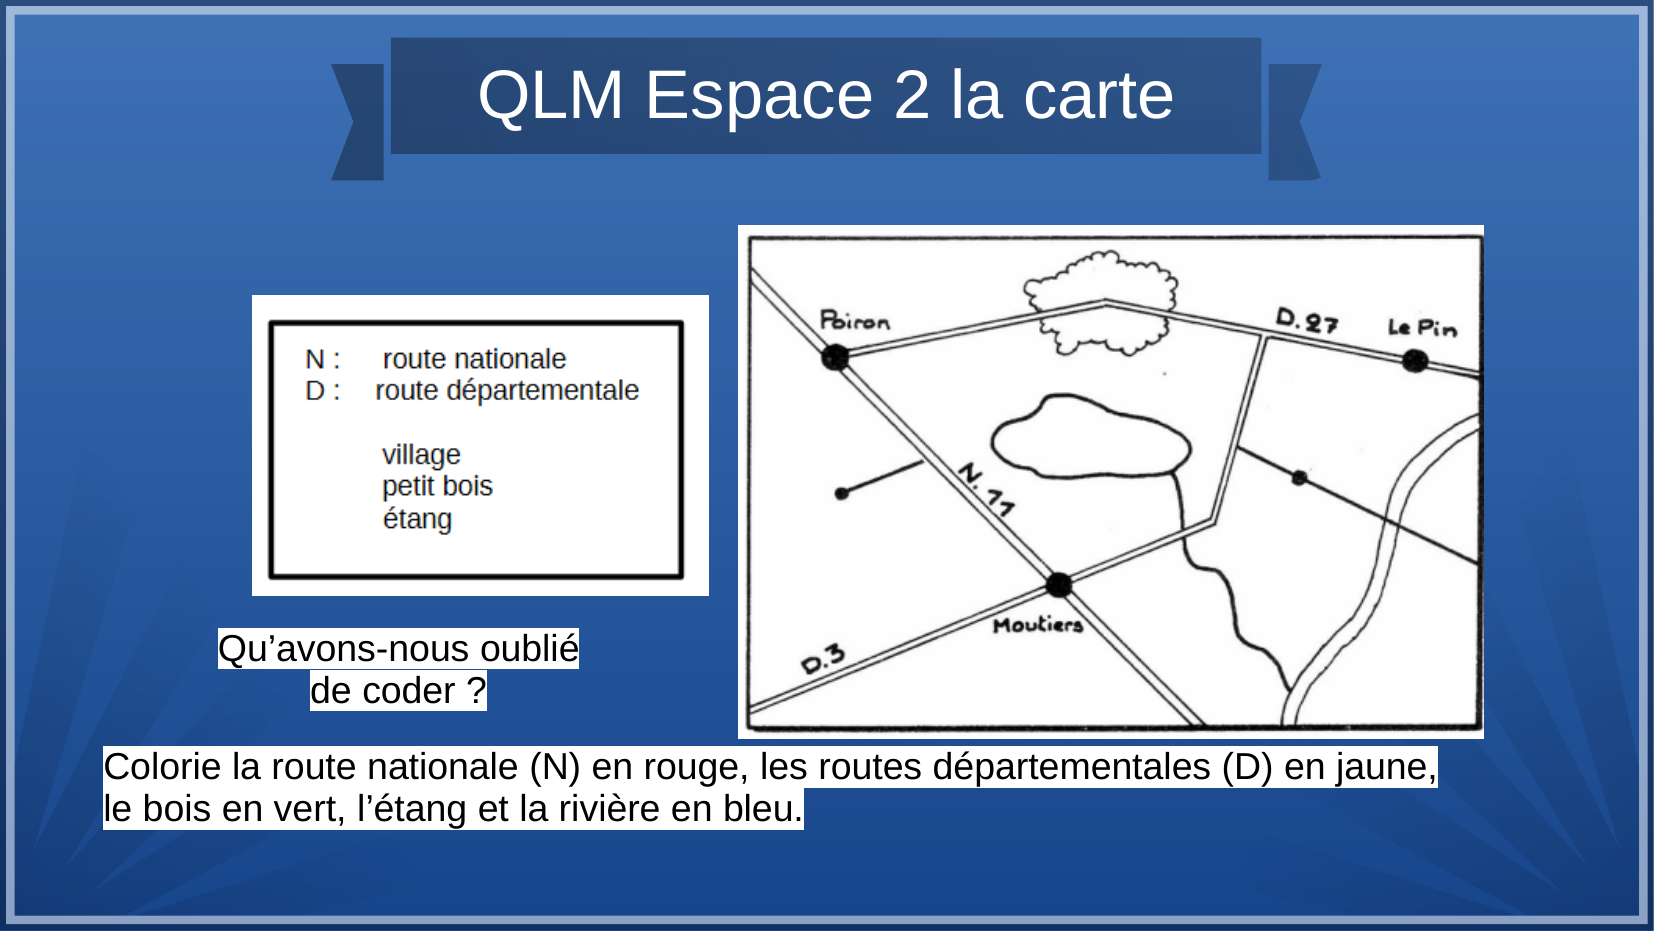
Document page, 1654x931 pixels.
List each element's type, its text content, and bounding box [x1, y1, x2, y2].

text_box Qu’avons-nous oublié de coder ? [177, 620, 621, 738]
list [82, 174, 1571, 798]
title QLM Espace 2 la carte [389, 35, 1264, 154]
picture [252, 295, 709, 596]
picture [738, 225, 1484, 739]
text_box Colorie la route nationale (N) en rouge, les routes départementales (D) en jaune, le bois en vert, l’étang et la rivière en bleu. [88, 738, 1477, 879]
